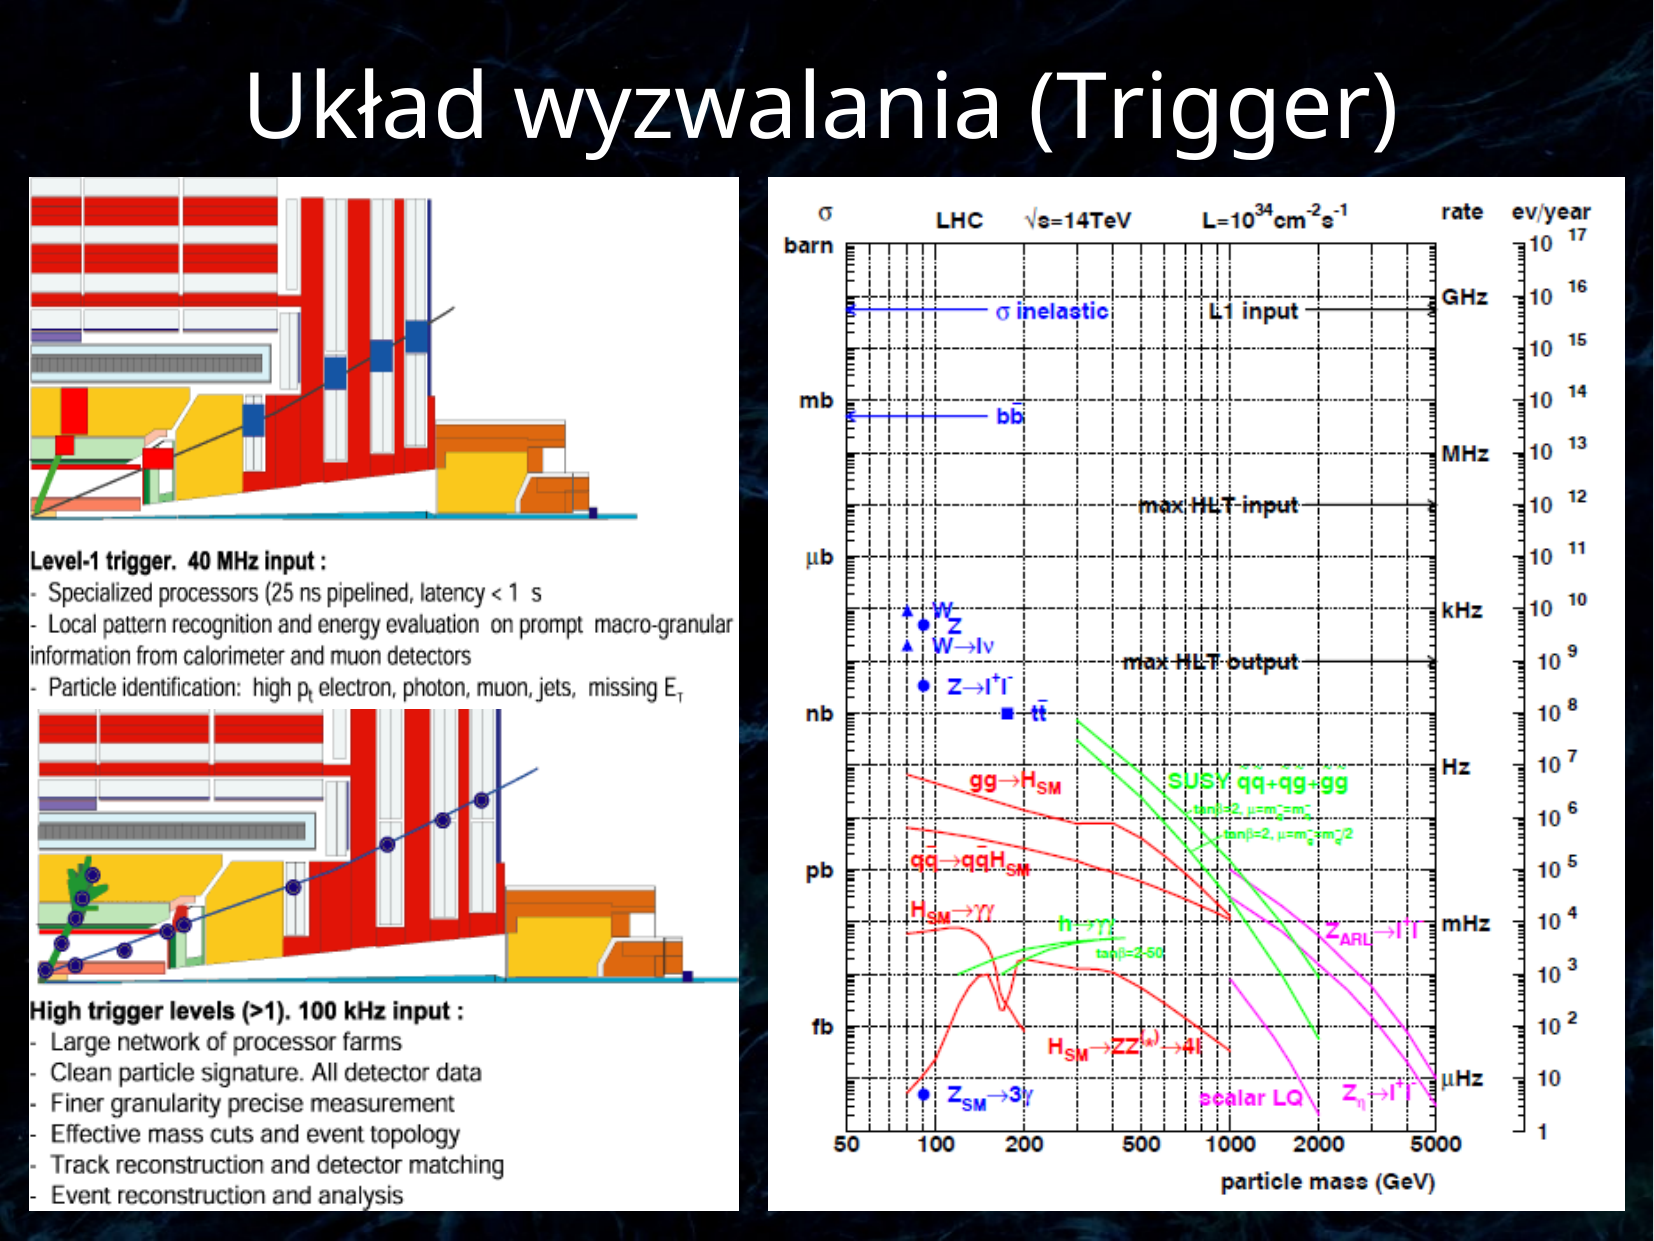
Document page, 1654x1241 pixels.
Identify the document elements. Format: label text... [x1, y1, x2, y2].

picture [0, 0, 1654, 1241]
title Układ wyzwalania (Trigger) [77, 36, 1565, 170]
